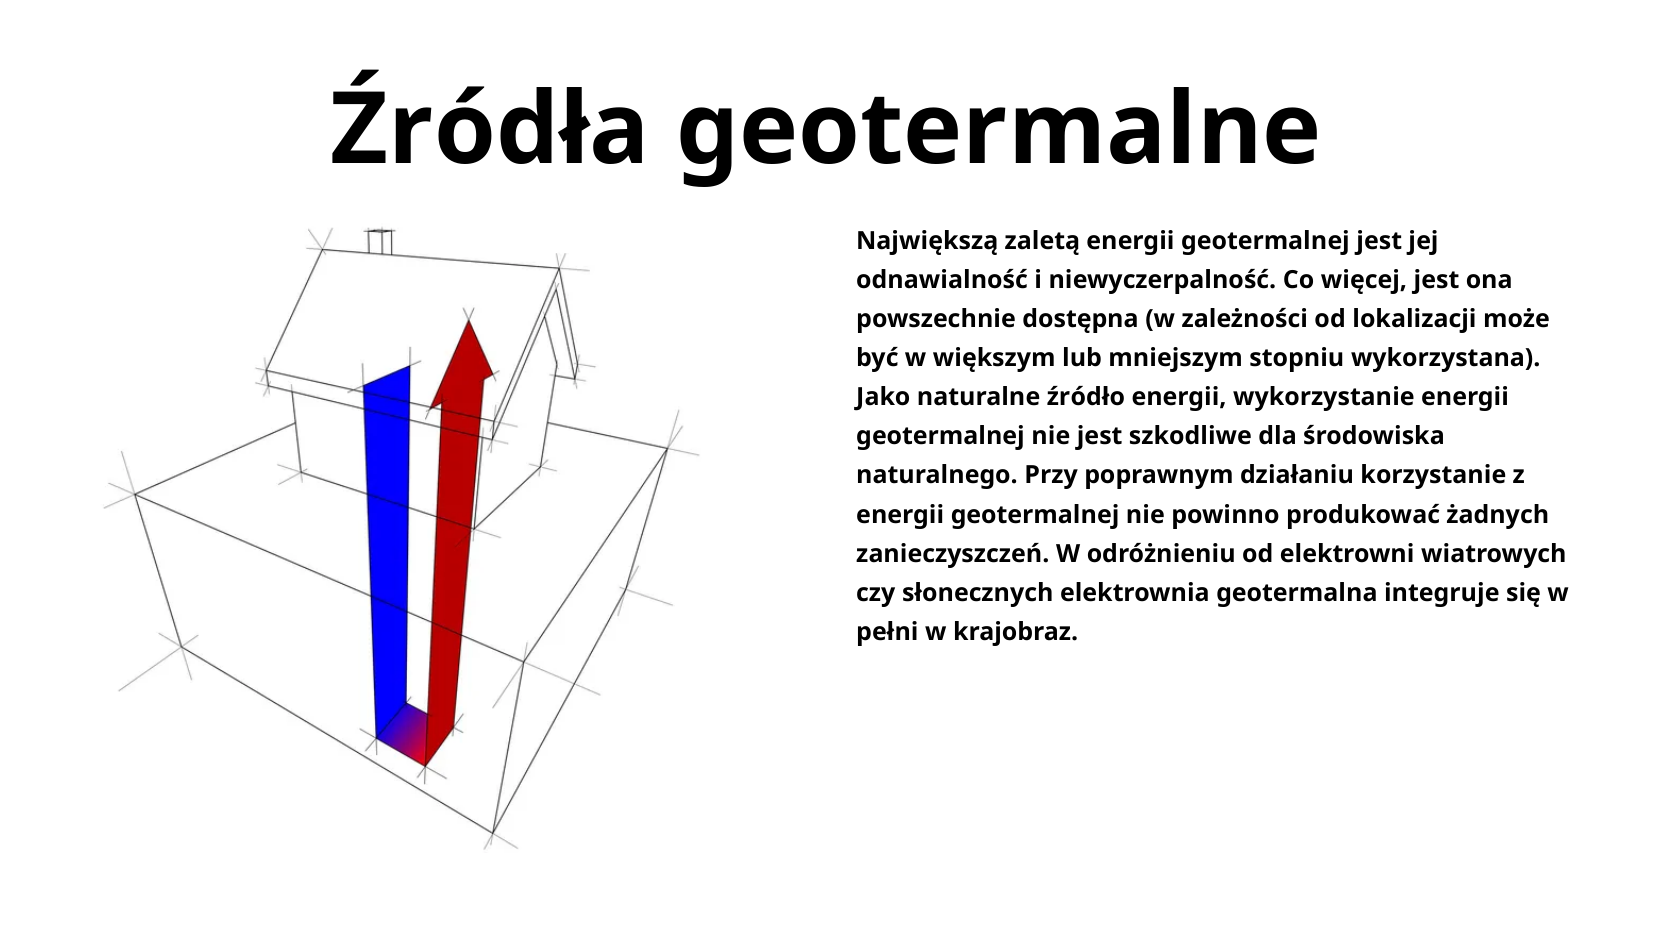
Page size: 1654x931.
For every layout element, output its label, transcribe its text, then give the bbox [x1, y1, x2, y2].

title Źródła geotermalne [82, 13, 1571, 216]
picture [88, 215, 726, 853]
list Największą zaletą energii geotermalnej jest jej odnawialność i niewyczerpalność. Co więcej, jest ona powszechnie dostępna (w zależności od lokalizacji może być w większym lub mniejszym stopniu wykorzystana). Jako naturalne źródło energii, wykorzystanie energii geotermalnej nie jest szkodliwe dla środowiska naturalnego. Przy poprawnym działaniu korzystanie z energii geotermalnej nie powinno produkować żadnych zanieczyszczeń. W odróżnieniu od elektrowni wiatrowych czy słonecznych elektrownia geotermalna integruje się w pełni w krajobraz. [856, 217, 1571, 758]
